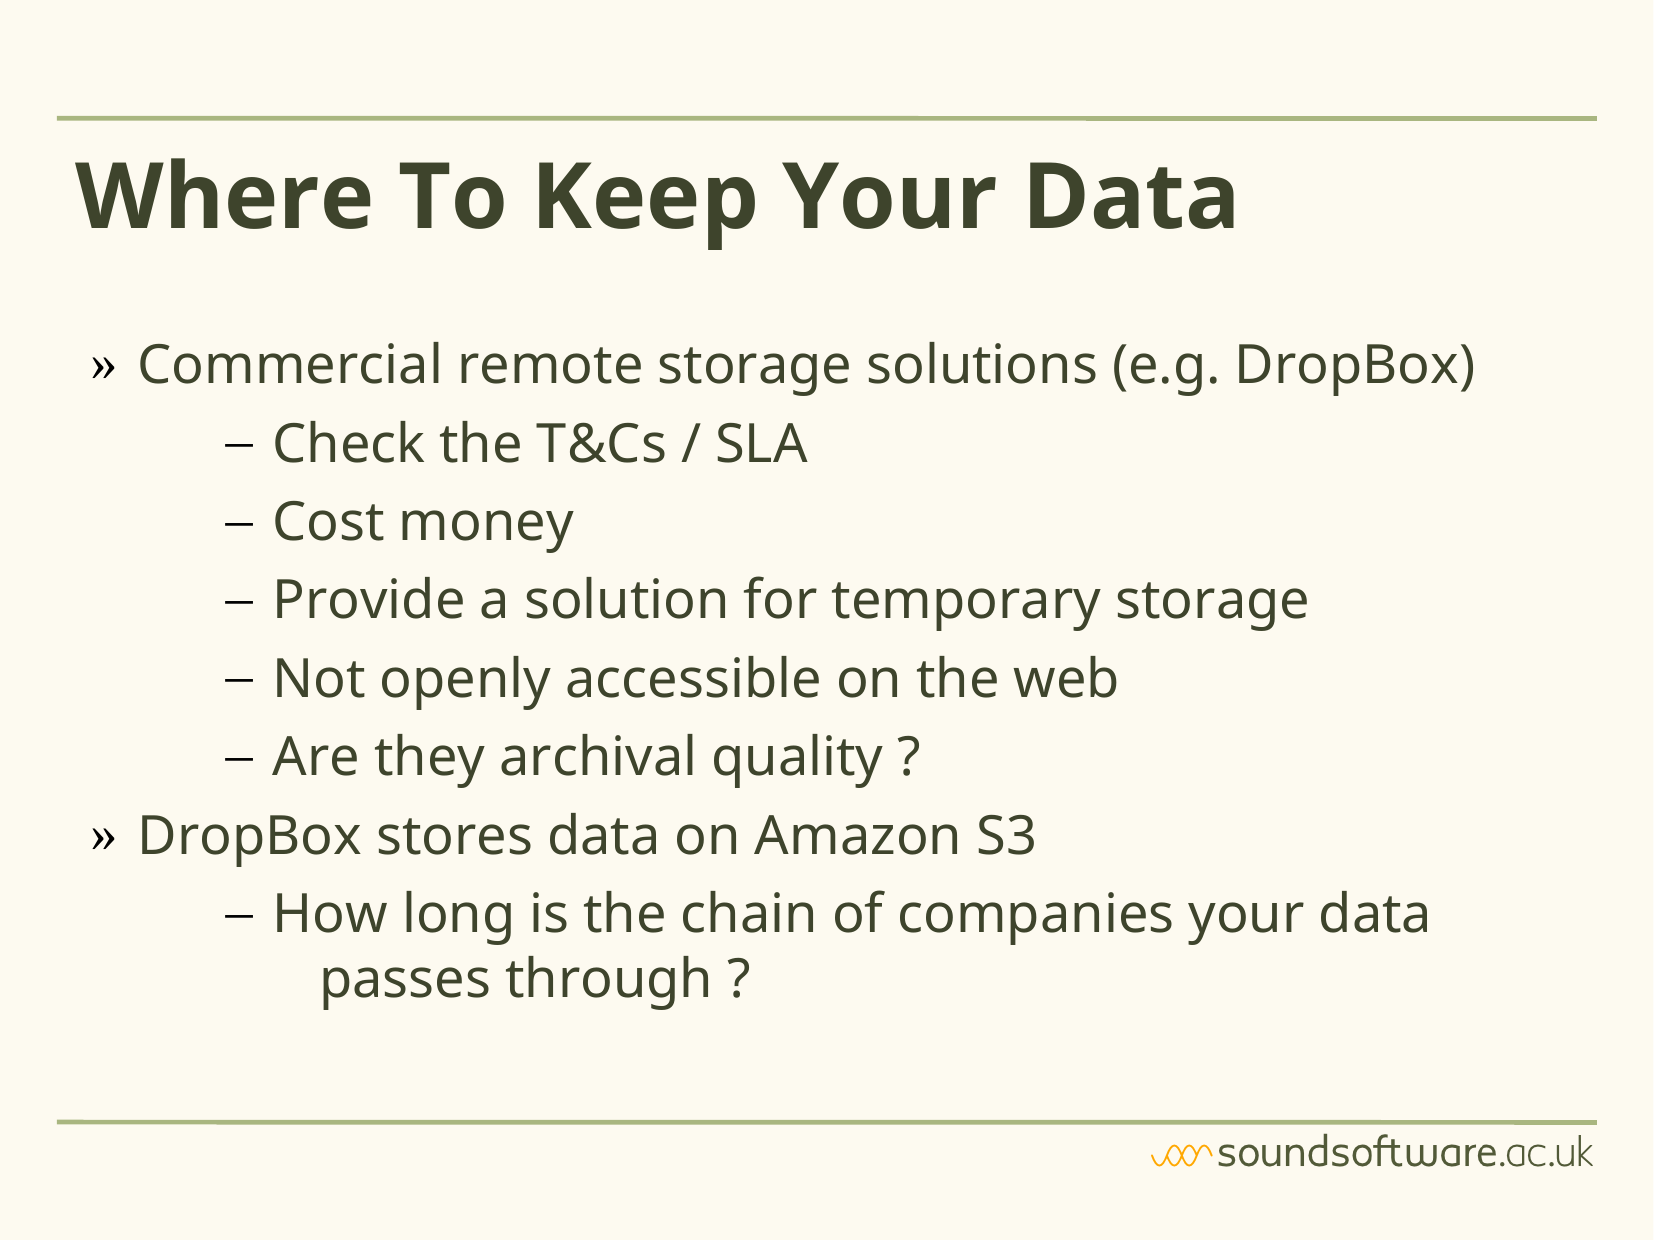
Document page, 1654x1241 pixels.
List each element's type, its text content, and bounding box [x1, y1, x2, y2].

picture [1151, 1140, 1593, 1167]
list Commercial remote storage solutions (e.g. DropBox) Check the T&Cs / SLA Cost money Provide a solution for temporary storage Not openly accessible on the web Are they archival quality ? DropBox stores data on Amazon S3 How long is the chain of companies your data passes through ? [59, 321, 1594, 1140]
title Where To Keep Your Data [59, 109, 1594, 274]
